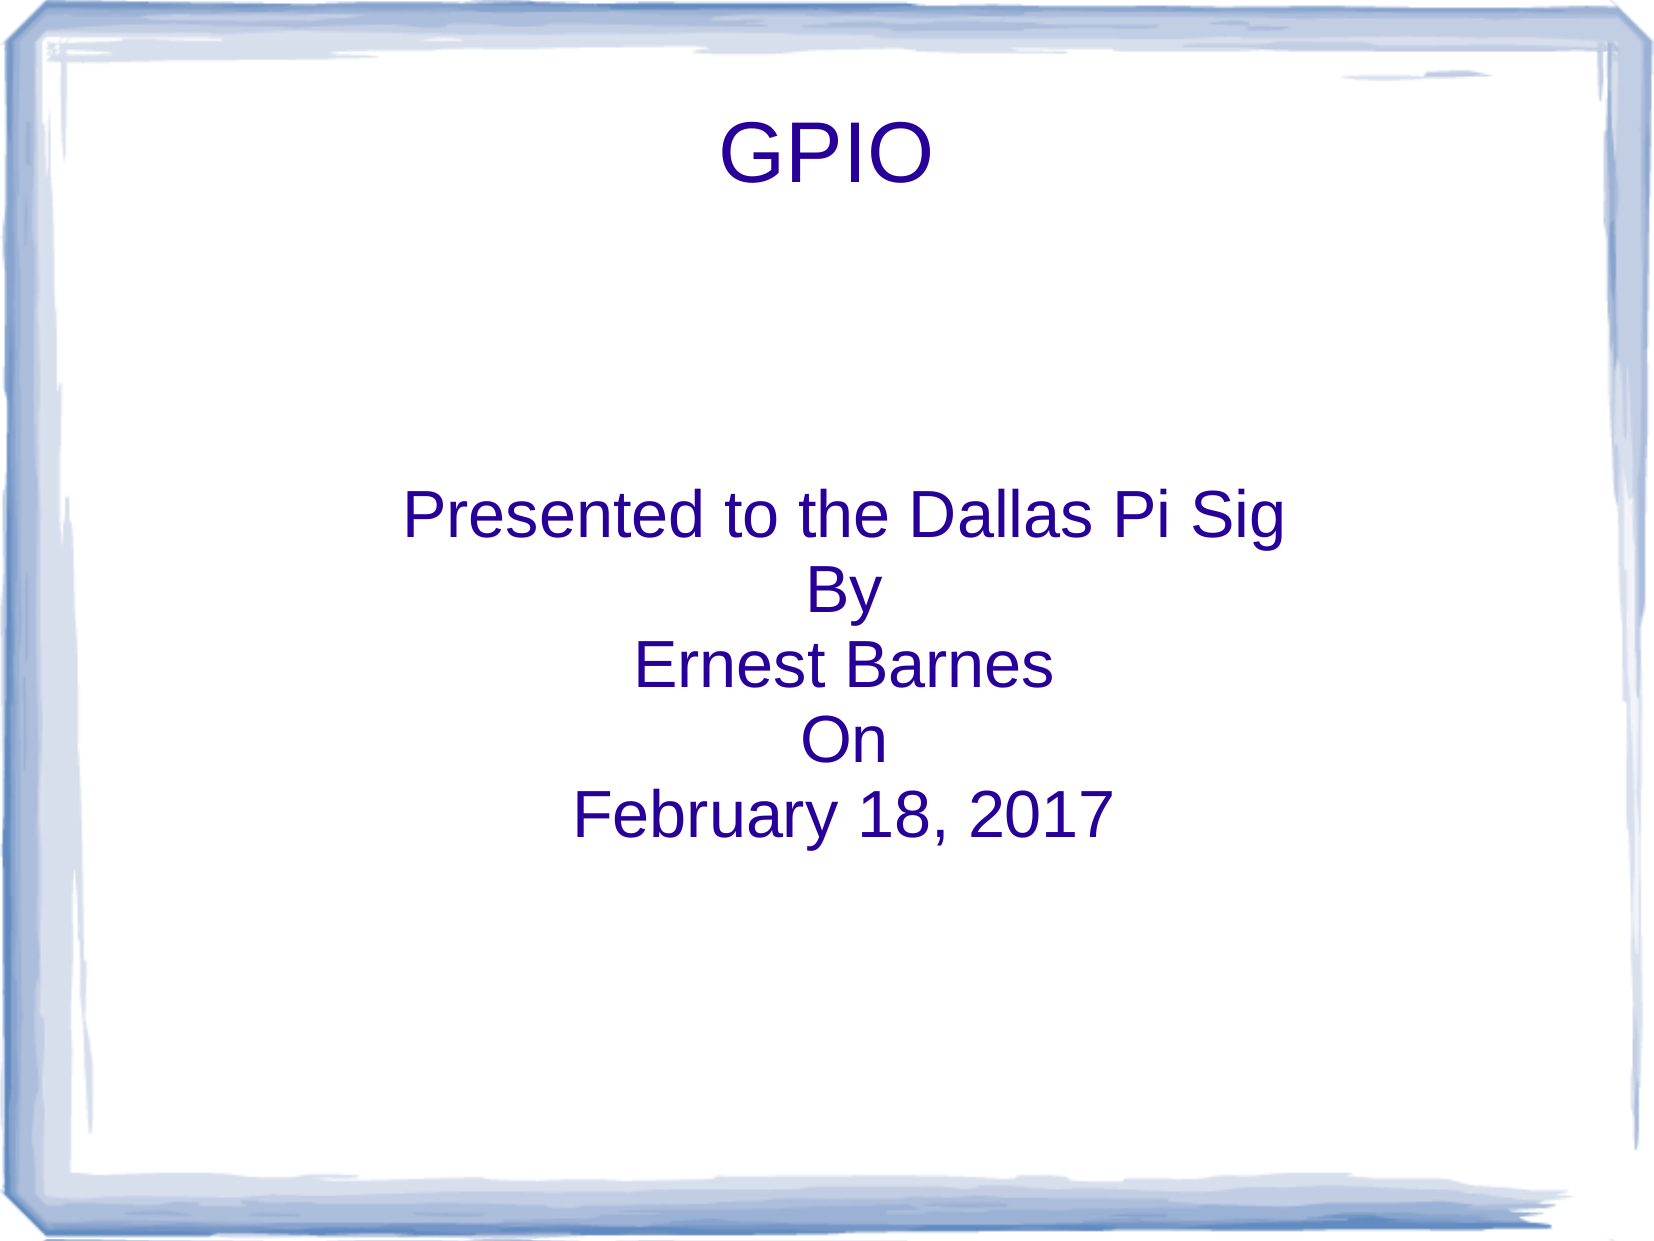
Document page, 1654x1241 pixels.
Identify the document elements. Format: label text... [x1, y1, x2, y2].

subtitle Presented to the Dallas Pi Sig By Ernest Barnes On February 18, 2017 [118, 324, 1571, 1004]
title GPIO [82, 49, 1571, 257]
picture [0, 0, 1654, 1241]
